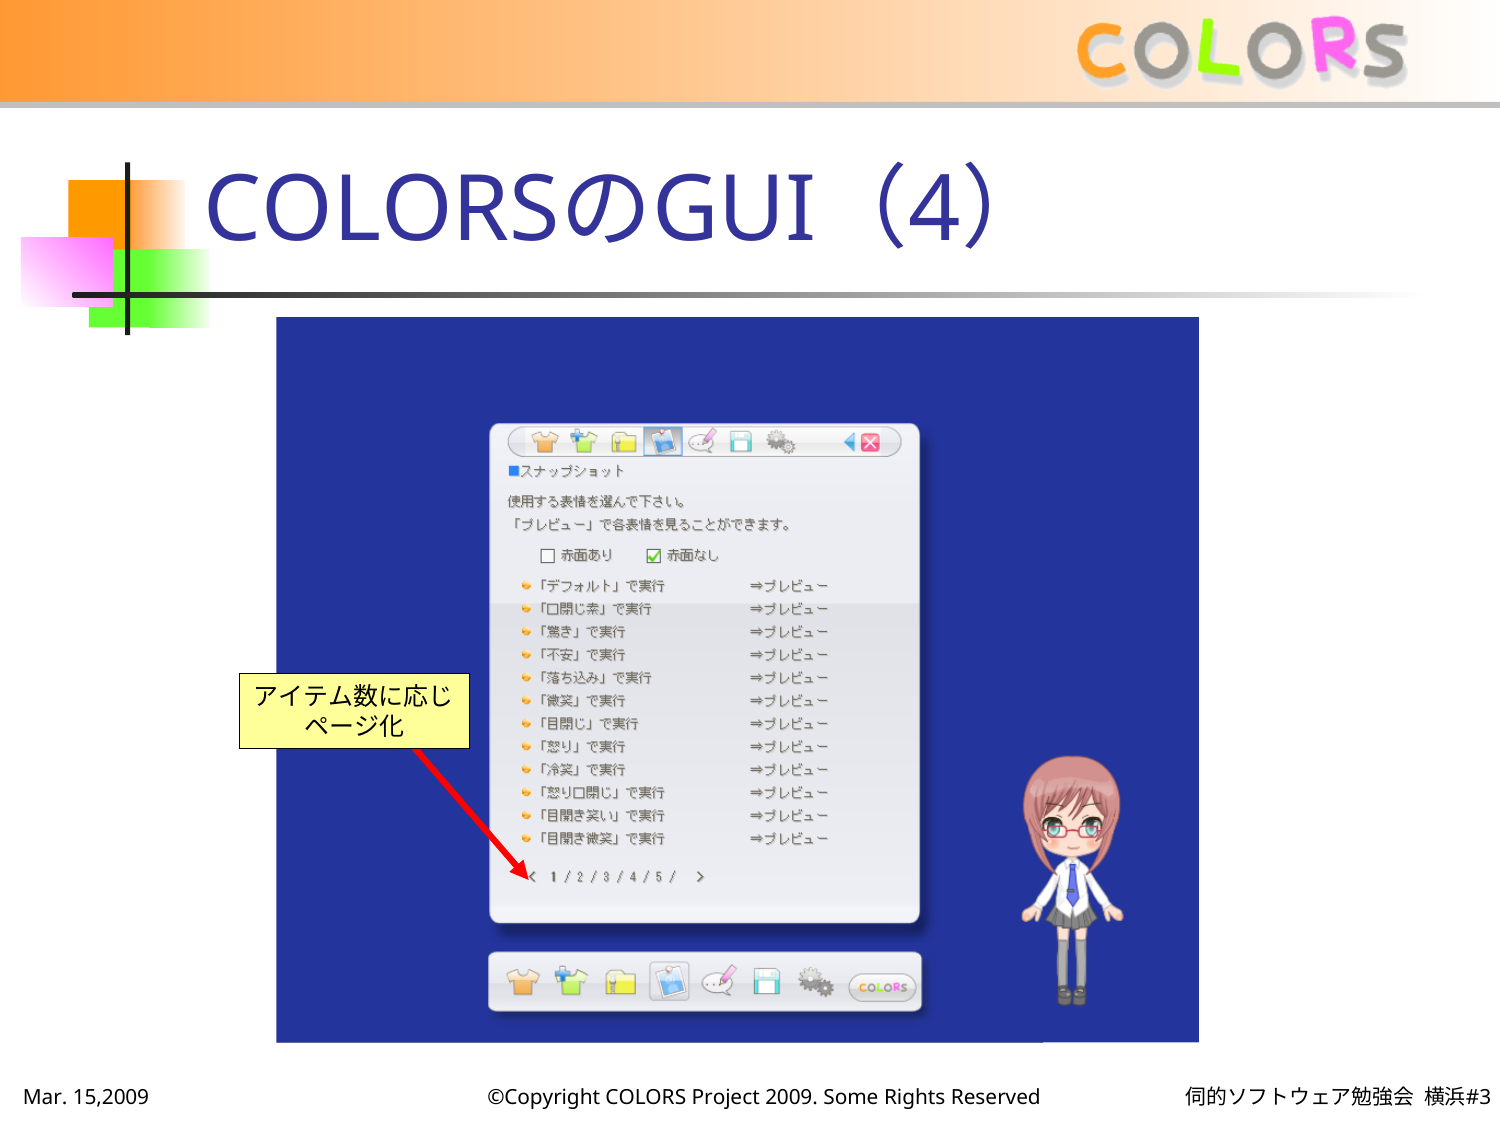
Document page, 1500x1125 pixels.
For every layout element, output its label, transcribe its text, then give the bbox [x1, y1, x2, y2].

text_box アイテム数に応じ ページ化 [239, 673, 469, 749]
picture [276, 317, 1199, 1043]
title COLORSのGUI（4） [188, 35, 1468, 276]
